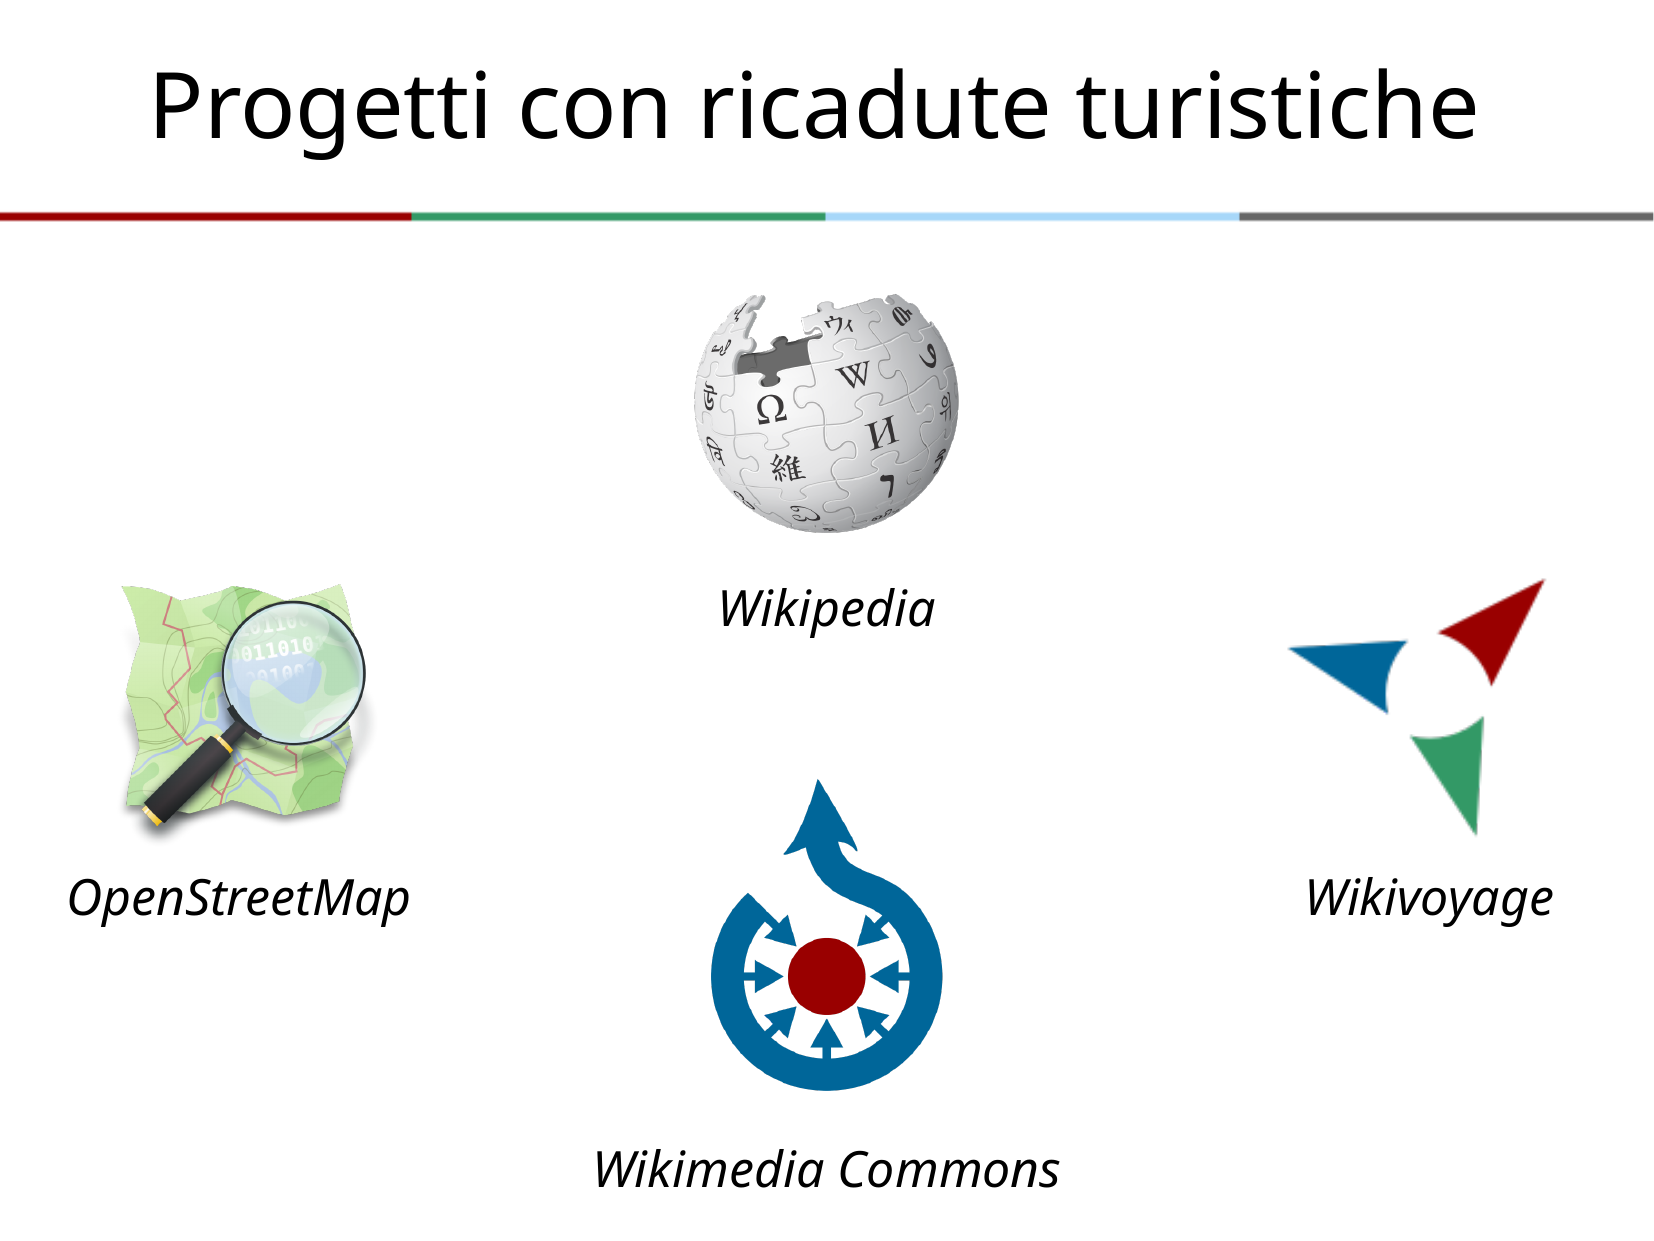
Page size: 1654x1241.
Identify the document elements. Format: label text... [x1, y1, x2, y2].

list Wikipedia [679, 572, 975, 644]
picture [1284, 575, 1551, 842]
picture [693, 292, 960, 535]
list OpenStreetMap [17, 862, 461, 934]
picture [112, 584, 378, 851]
title Progetti con ricadute turistiche [82, 0, 1571, 200]
picture [708, 778, 945, 1093]
list Wikimedia Commons [555, 1133, 1099, 1205]
picture [0, 200, 1654, 235]
list Wikivoyage [1281, 862, 1577, 934]
